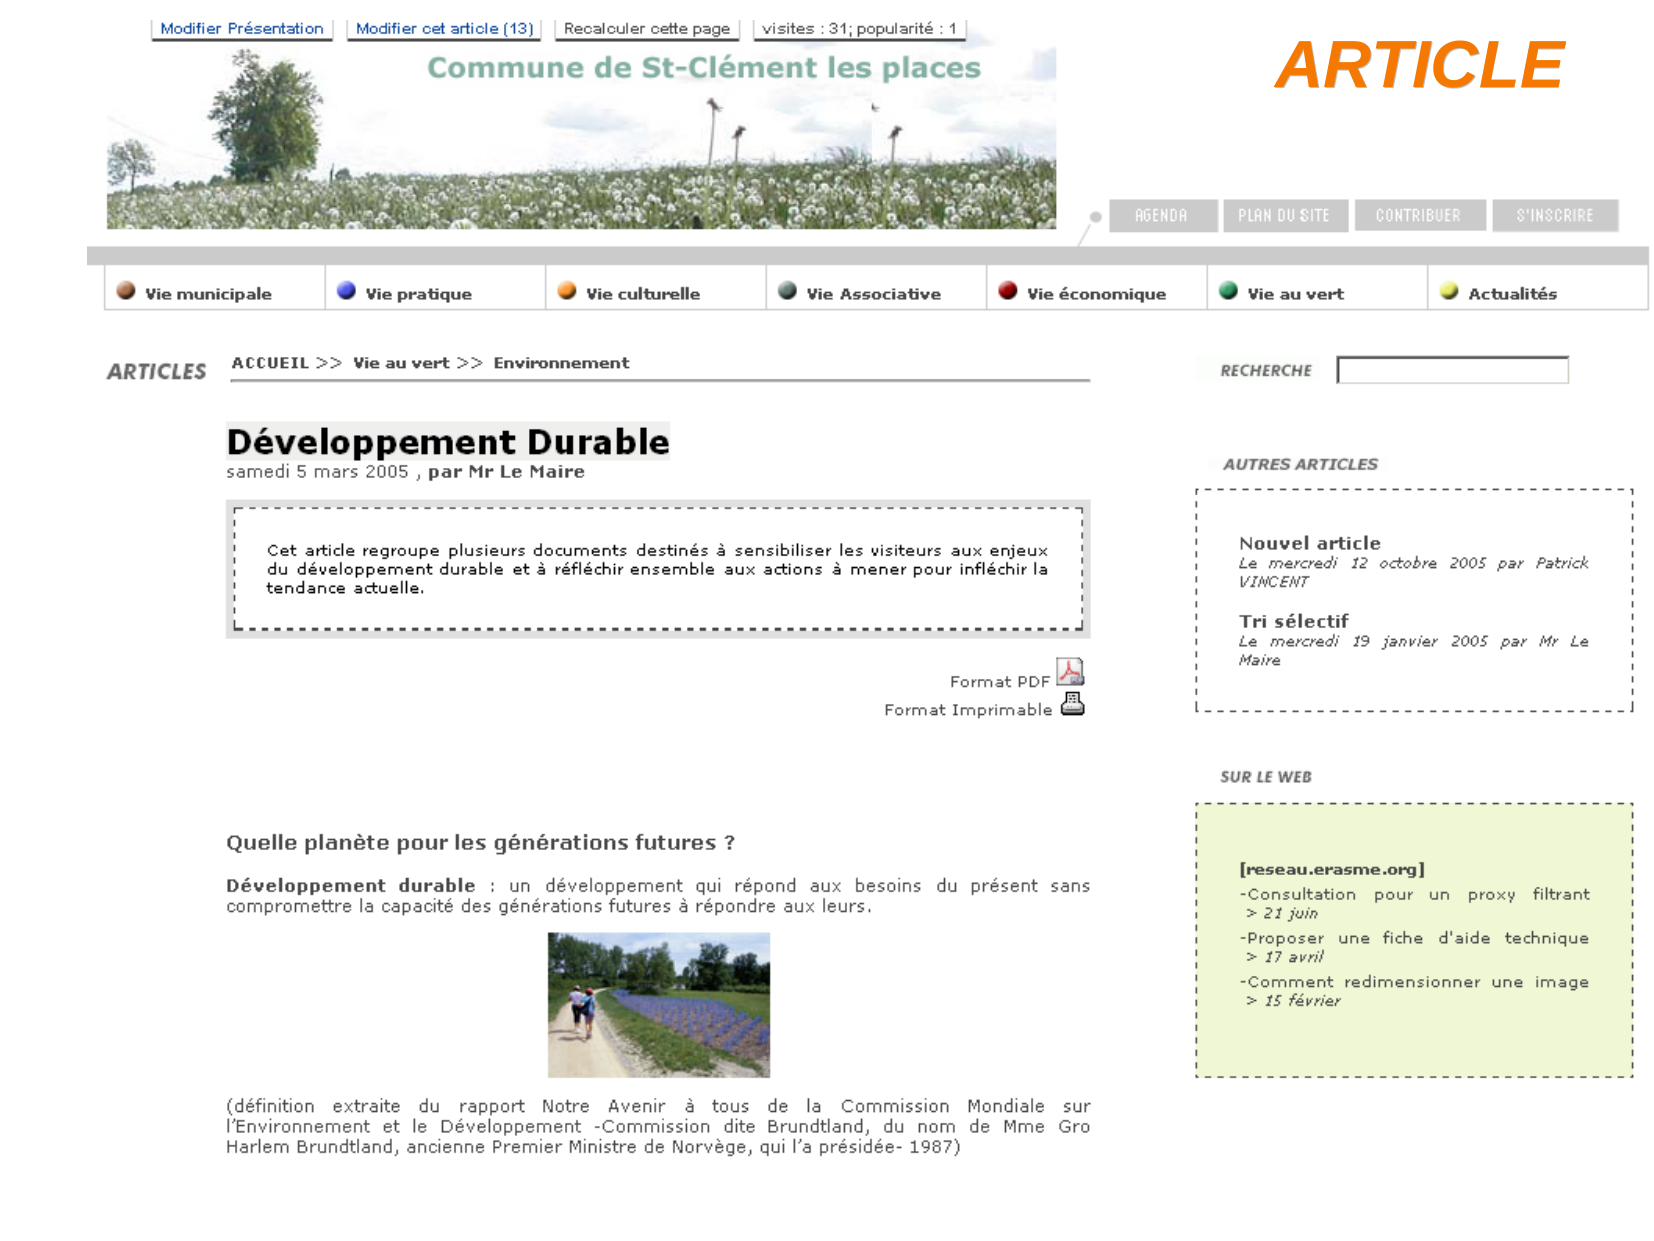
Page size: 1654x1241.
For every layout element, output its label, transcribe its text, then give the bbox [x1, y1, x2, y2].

title ARTICLE [1186, 0, 1654, 130]
picture [87, 20, 1654, 1186]
